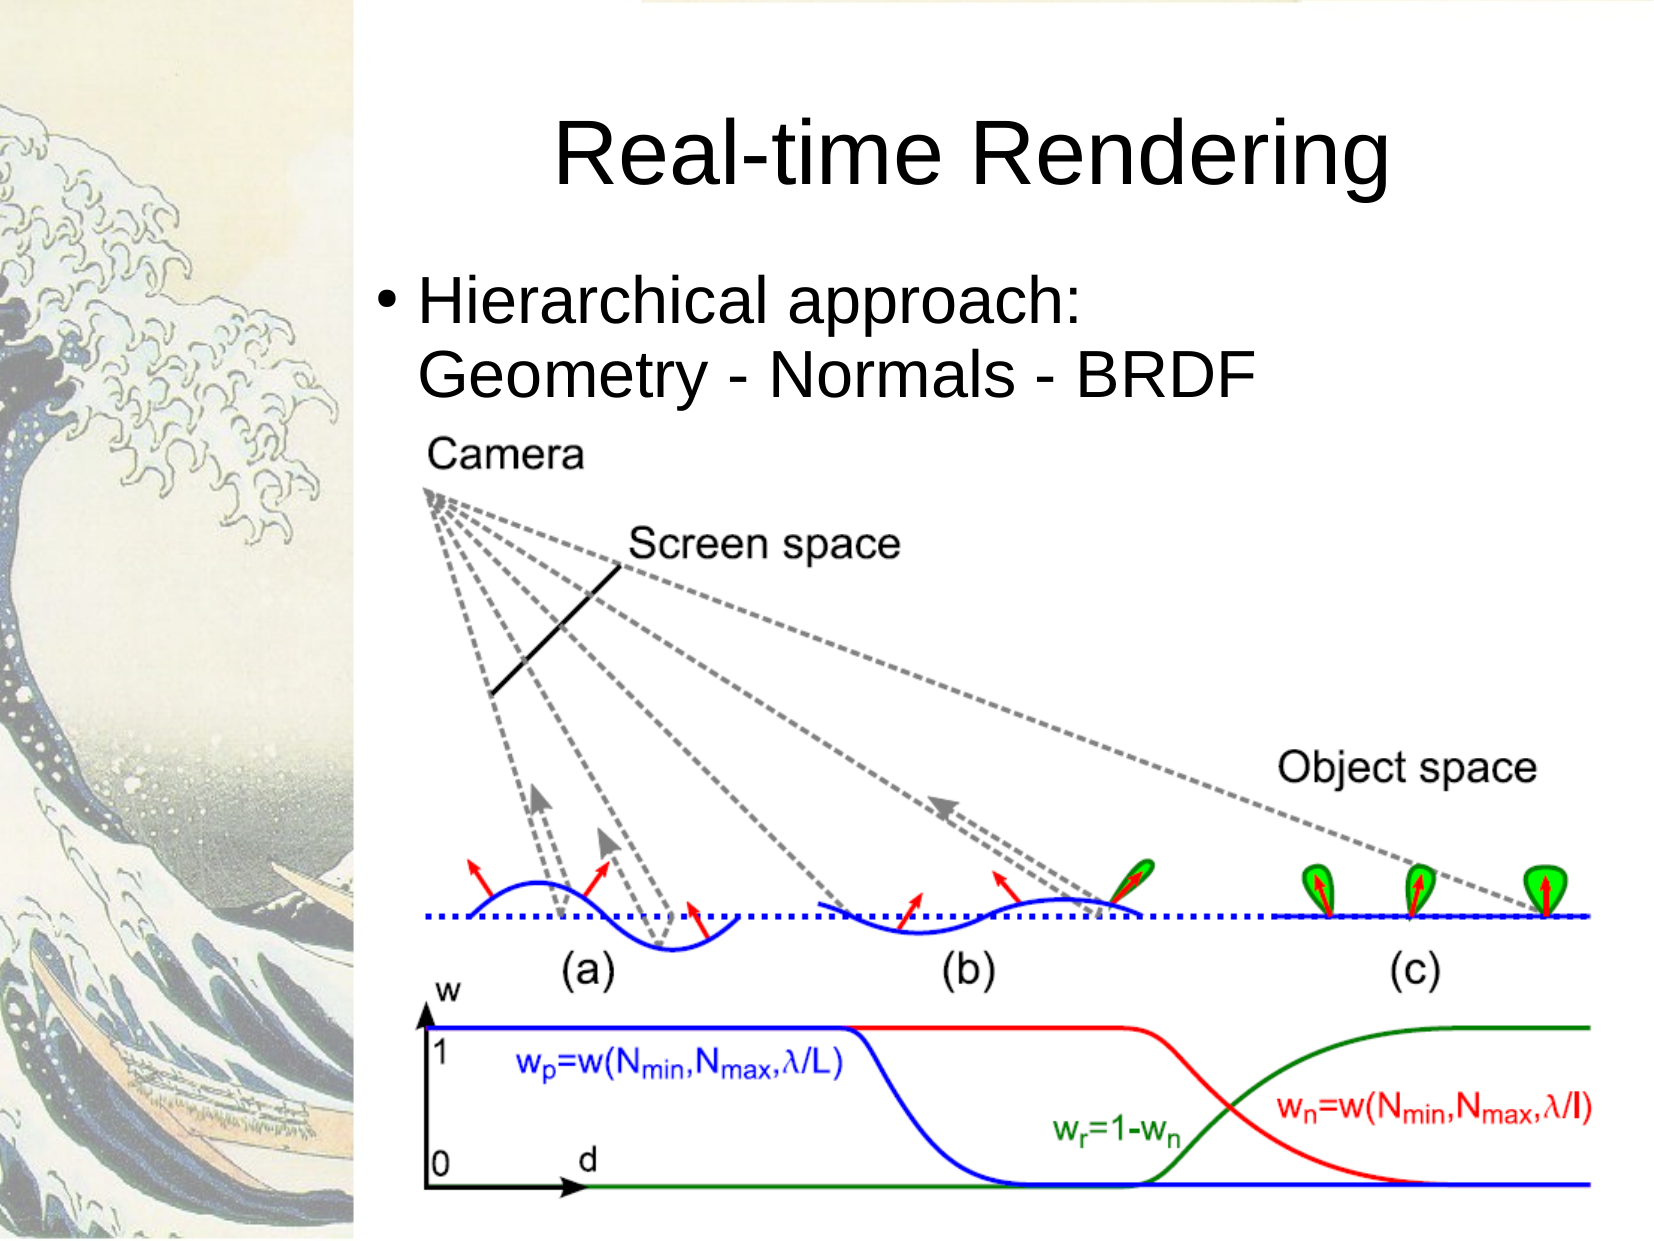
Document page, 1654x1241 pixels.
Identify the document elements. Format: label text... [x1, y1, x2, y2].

title Real-time Rendering [375, 49, 1571, 225]
picture [0, 0, 1654, 1241]
subtitle Hierarchical approach: Geometry - Normals - BRDF [375, 225, 1571, 412]
